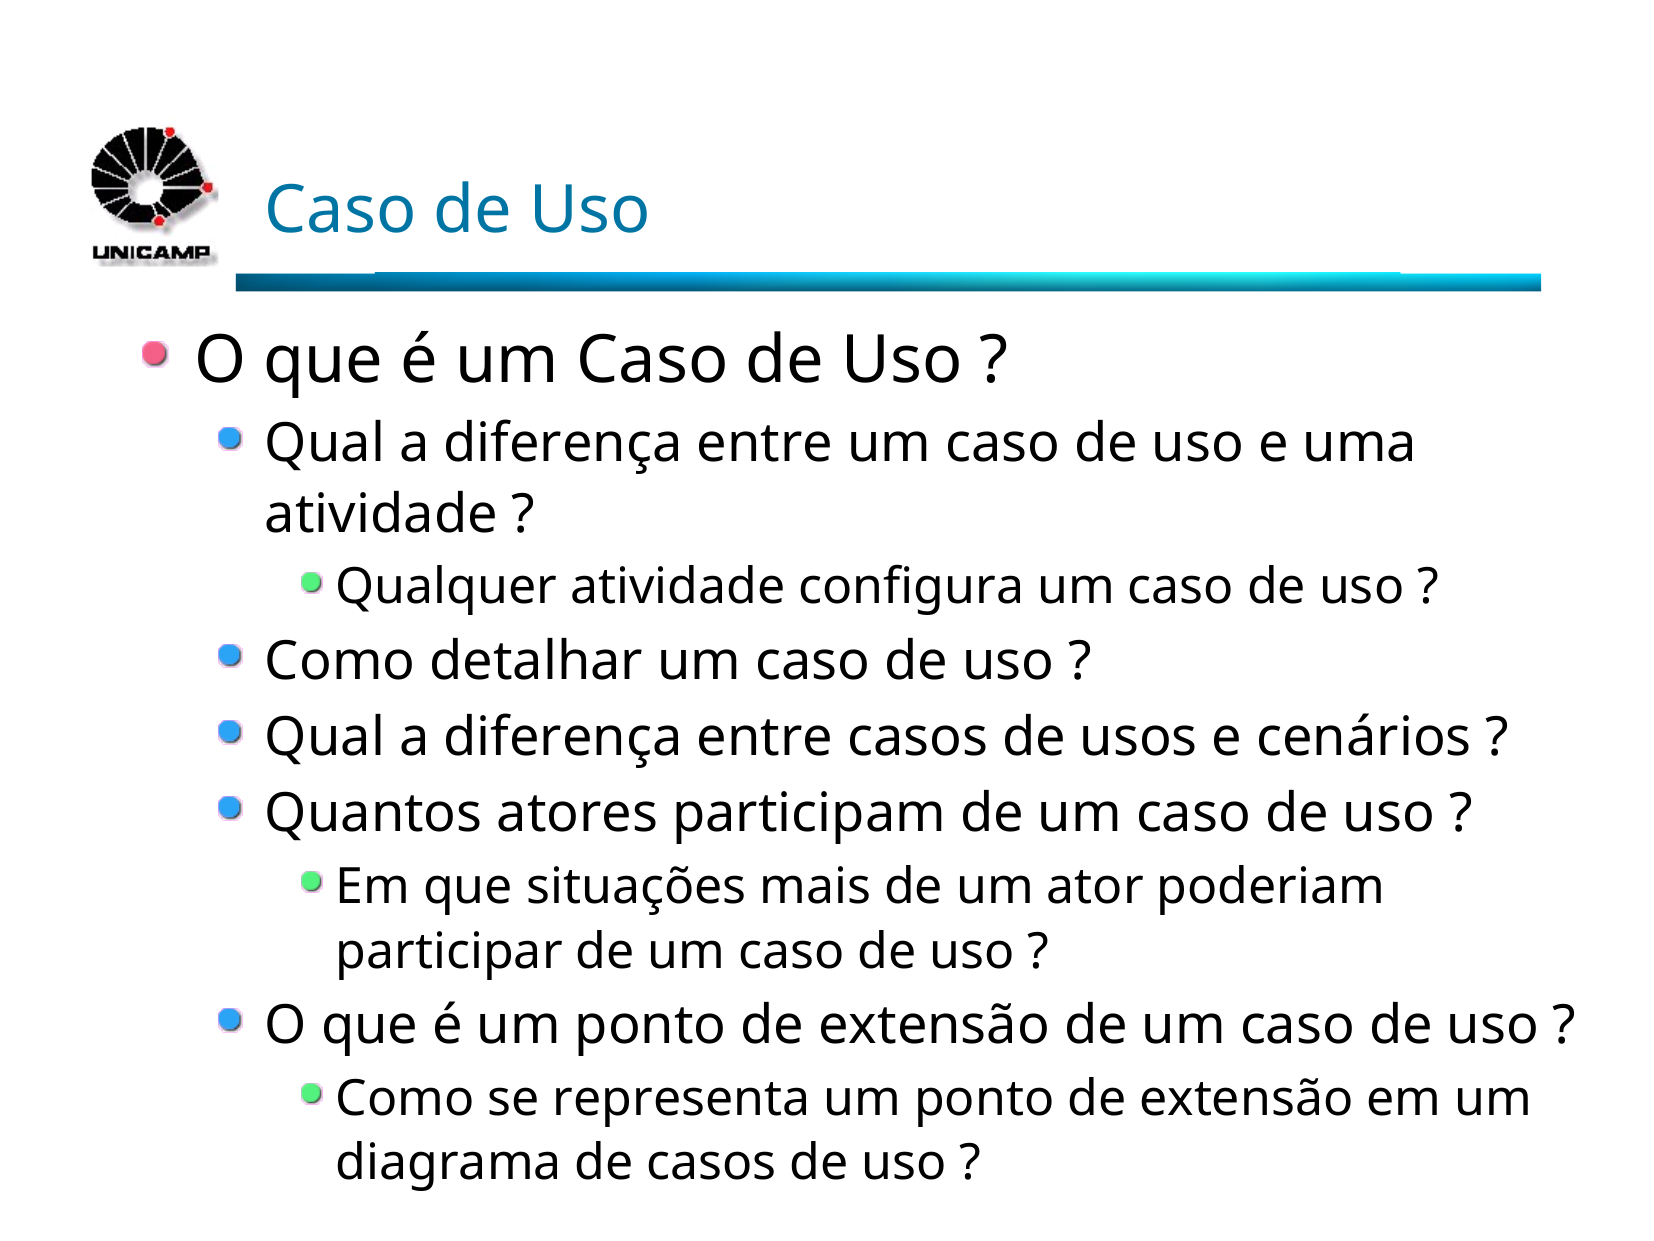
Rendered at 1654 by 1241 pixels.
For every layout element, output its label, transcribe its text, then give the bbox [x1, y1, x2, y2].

title Caso de Uso [264, 42, 1534, 250]
picture [125, 272, 1654, 295]
list O que é um Caso de Uso ? Qual a diferença entre um caso de uso e uma atividade ? Qualquer atividade configura um caso de uso ? Como detalhar um caso de uso ? Qual a diferença entre casos de usos e cenários ? Quantos atores participam de um caso de uso ? Em que situações mais de um ator poderiam participar de um caso de uso ? O que é um ponto de extensão de um caso de uso ? Como se representa um ponto de extensão em um diagrama de casos de uso ? [123, 313, 1595, 1194]
